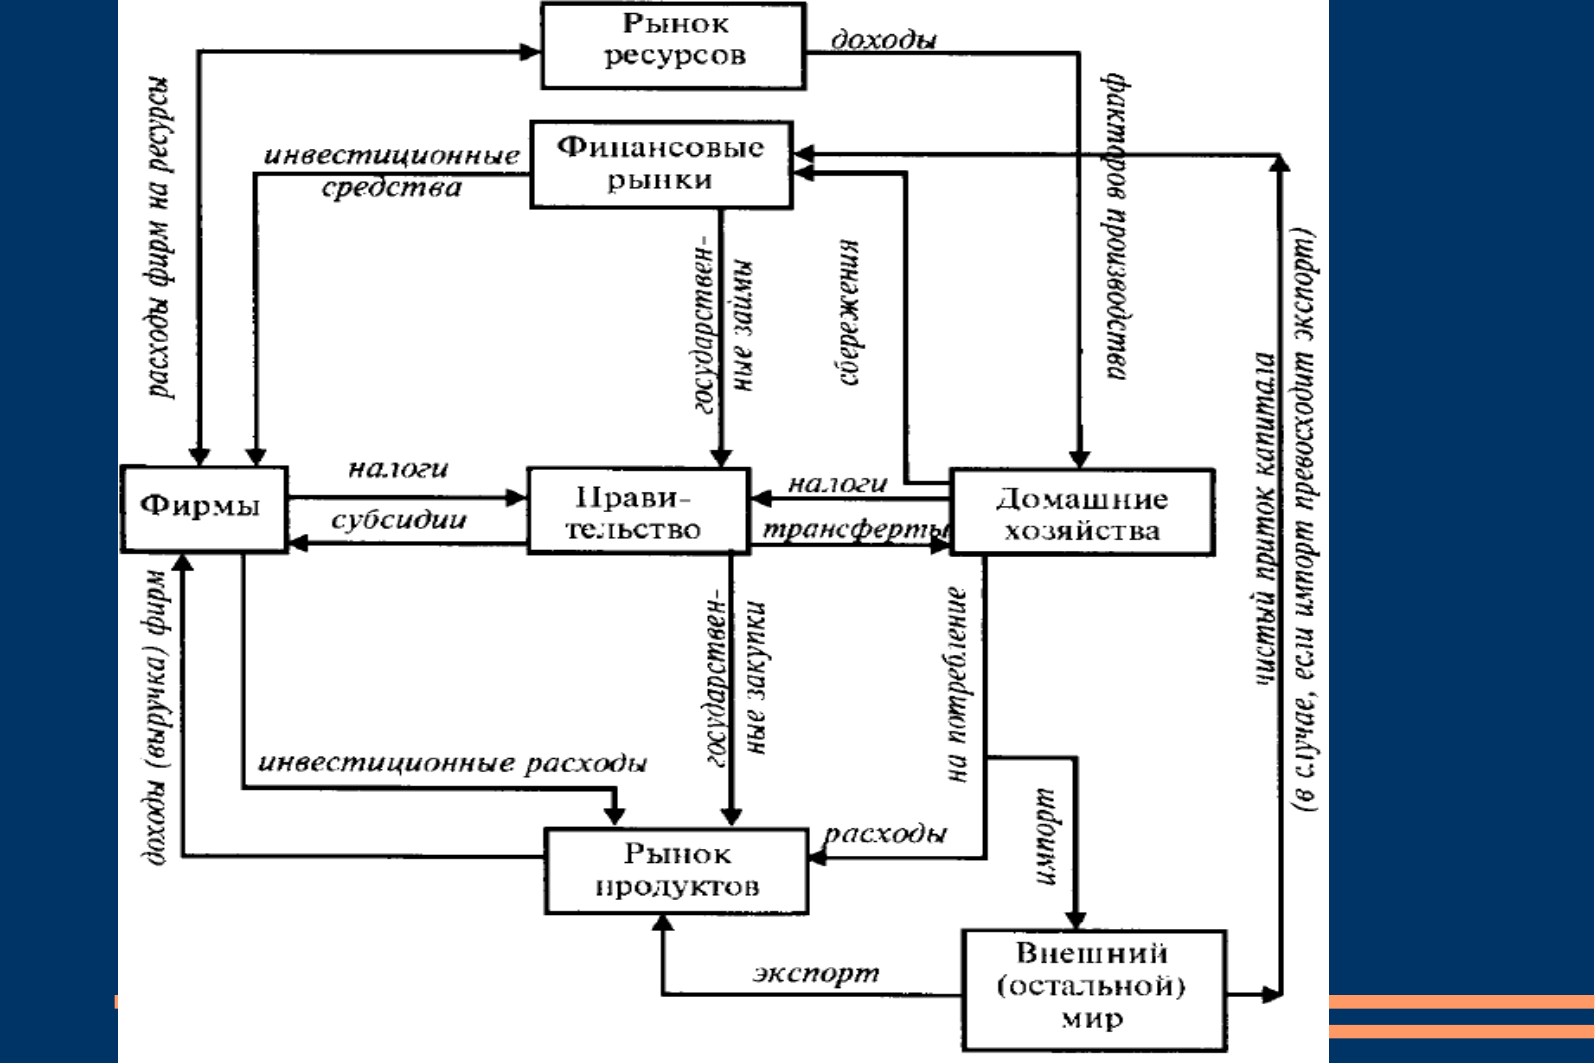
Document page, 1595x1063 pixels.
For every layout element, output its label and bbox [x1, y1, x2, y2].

picture [118, 0, 1329, 1063]
